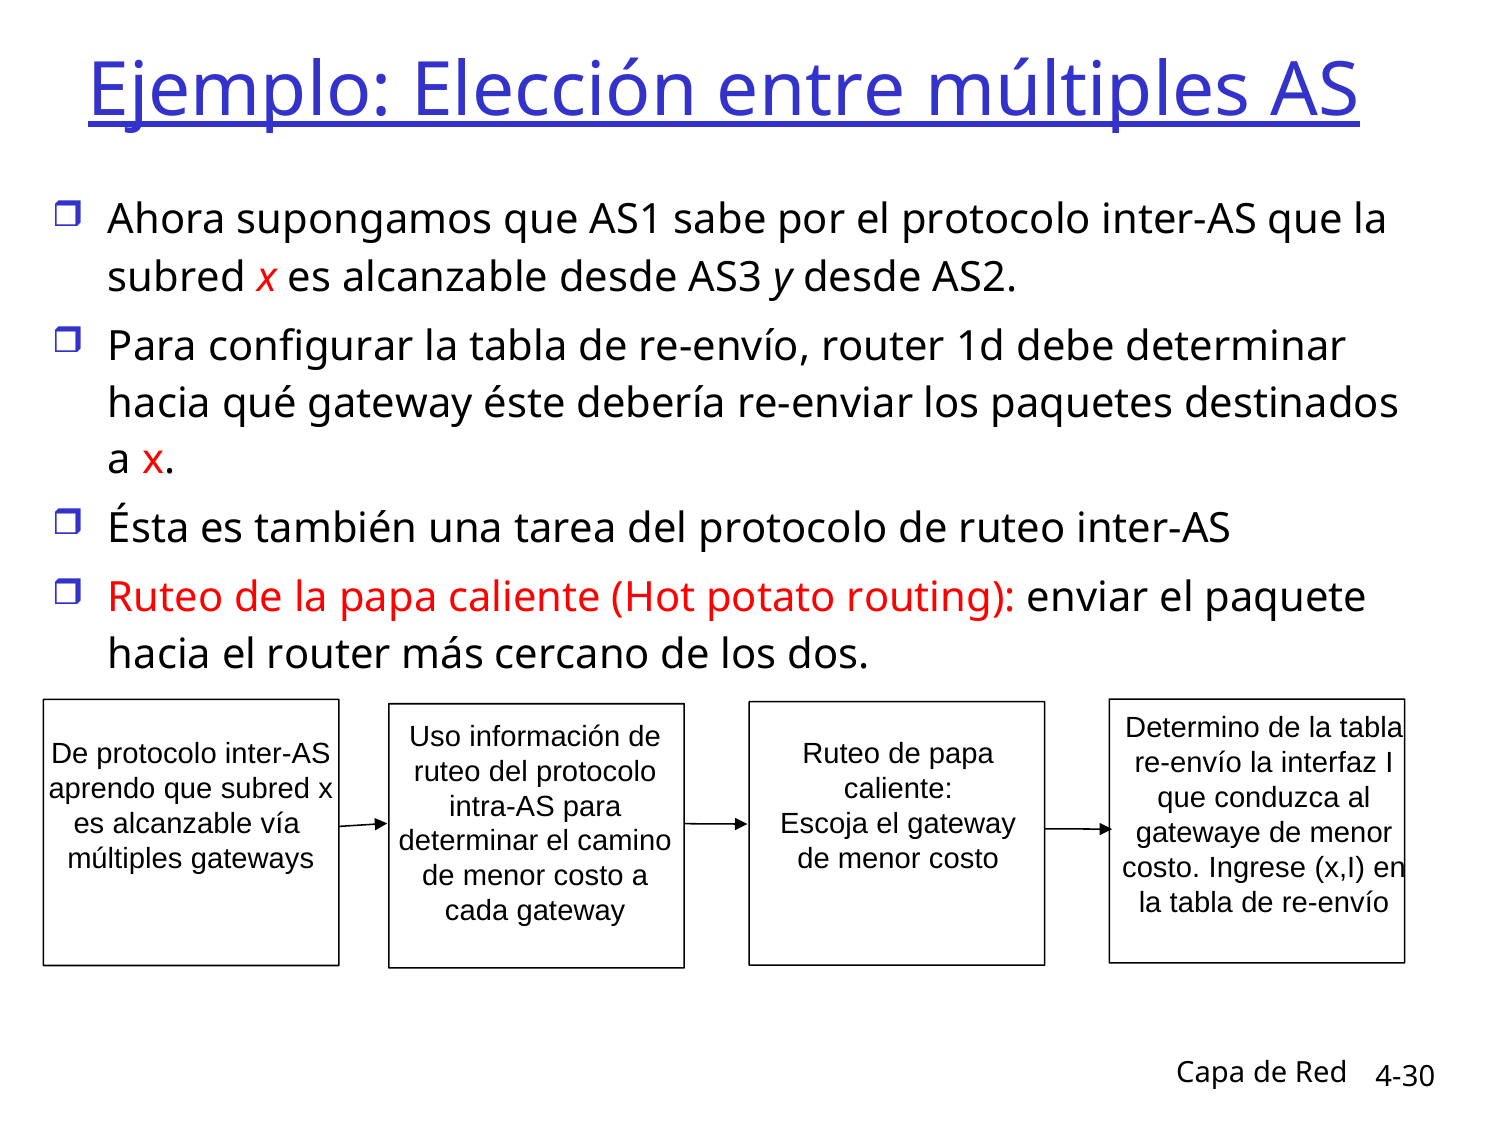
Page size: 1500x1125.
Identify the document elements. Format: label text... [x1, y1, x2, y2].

title Ejemplo: Elección entre múltiples AS [87, 23, 1473, 150]
list Ahora supongamos que AS1 sabe por el protocolo inter-AS que la subred x es alcanzable desde AS3 y desde AS2. Para configurar la tabla de re-envío, router 1d debe determinar hacia qué gateway éste debería re-enviar los paquetes destinados a x. Ésta es también una tarea del protocolo de ruteo inter-AS Ruteo de la papa caliente (Hot potato routing): enviar el paquete hacia el router más cercano de los dos. [52, 189, 1428, 1051]
text_box De protocolo inter-AS aprendo que subred x es alcanzable vía múltiples gateways [33, 726, 52, 883]
